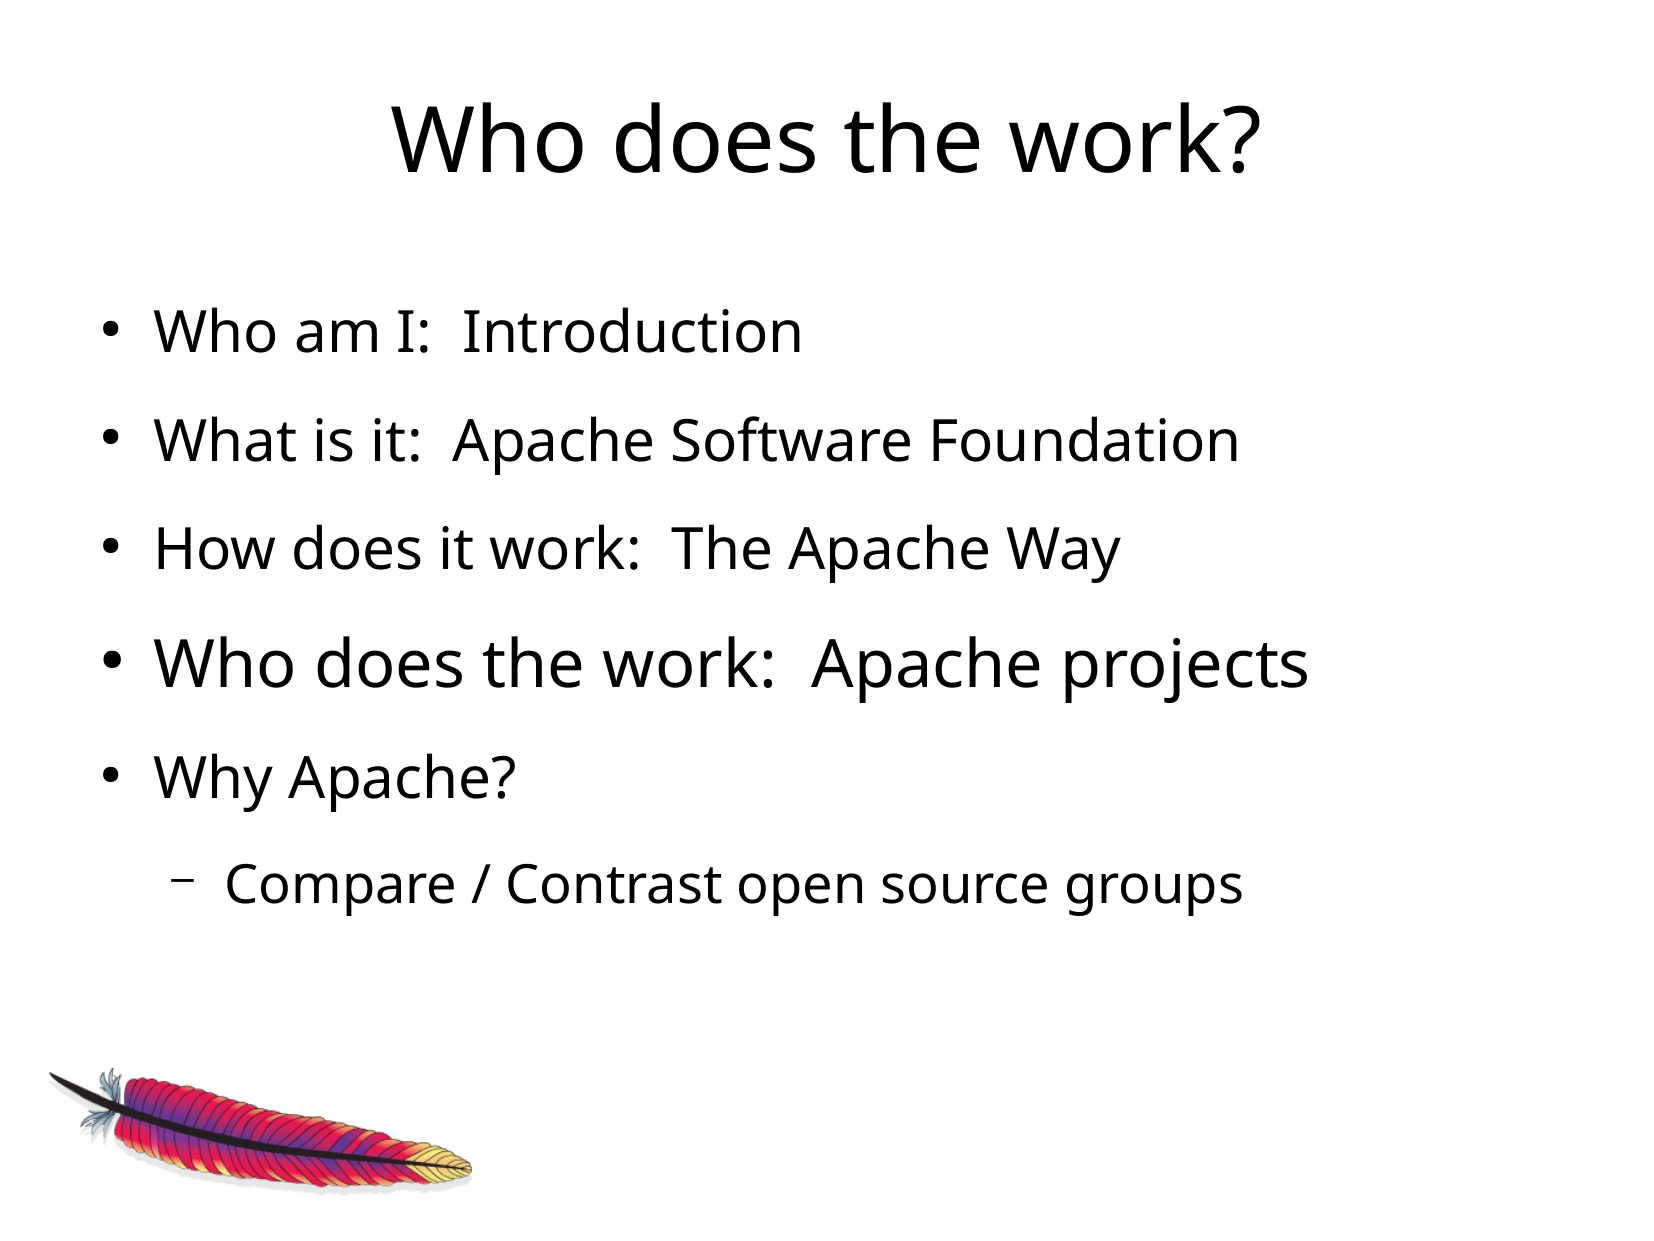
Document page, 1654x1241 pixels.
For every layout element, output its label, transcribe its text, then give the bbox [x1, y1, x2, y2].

list Who am I: Introduction What is it: Apache Software Foundation How does it work: The Apache Way Who does the work: Apache projects Why Apache? Compare / Contrast open source groups [82, 290, 1571, 1109]
picture [45, 1064, 477, 1200]
title Who does the work? [82, 49, 1571, 226]
